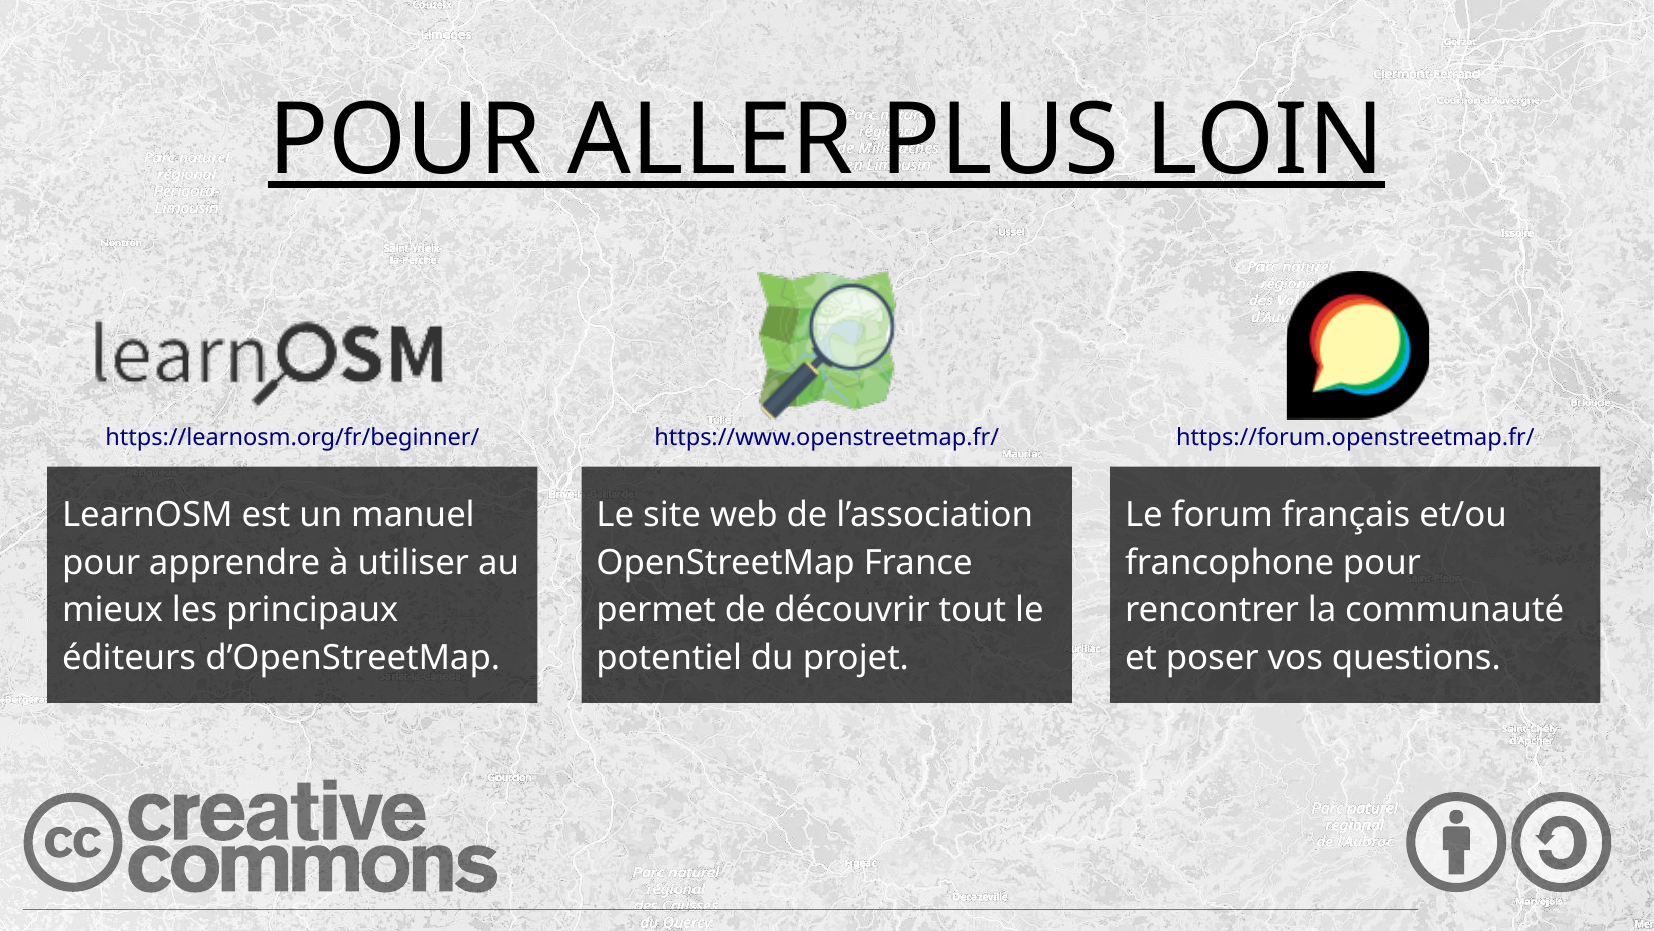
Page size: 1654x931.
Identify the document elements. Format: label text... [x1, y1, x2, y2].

text_box https://learnosm.org/fr/beginner/ [47, 413, 538, 461]
text_box Le site web de l’association OpenStreetMap France permet de découvrir tout le potentiel du projet. [581, 466, 1072, 703]
text_box POUR ALLER PLUS LOIN [218, 59, 1436, 285]
text_box LearnOSM est un manuel pour apprendre à utiliser au mieux les principaux éditeurs d’OpenStreetMap. [47, 466, 538, 703]
text_box https://forum.openstreetmap.fr/ [1110, 413, 1601, 461]
text_box https://www.openstreetmap.fr/ [581, 413, 1072, 461]
picture [0, 0, 1654, 931]
text_box Le forum français et/ou francophone pour rencontrer la communauté et poser vos questions. [1110, 466, 1601, 703]
